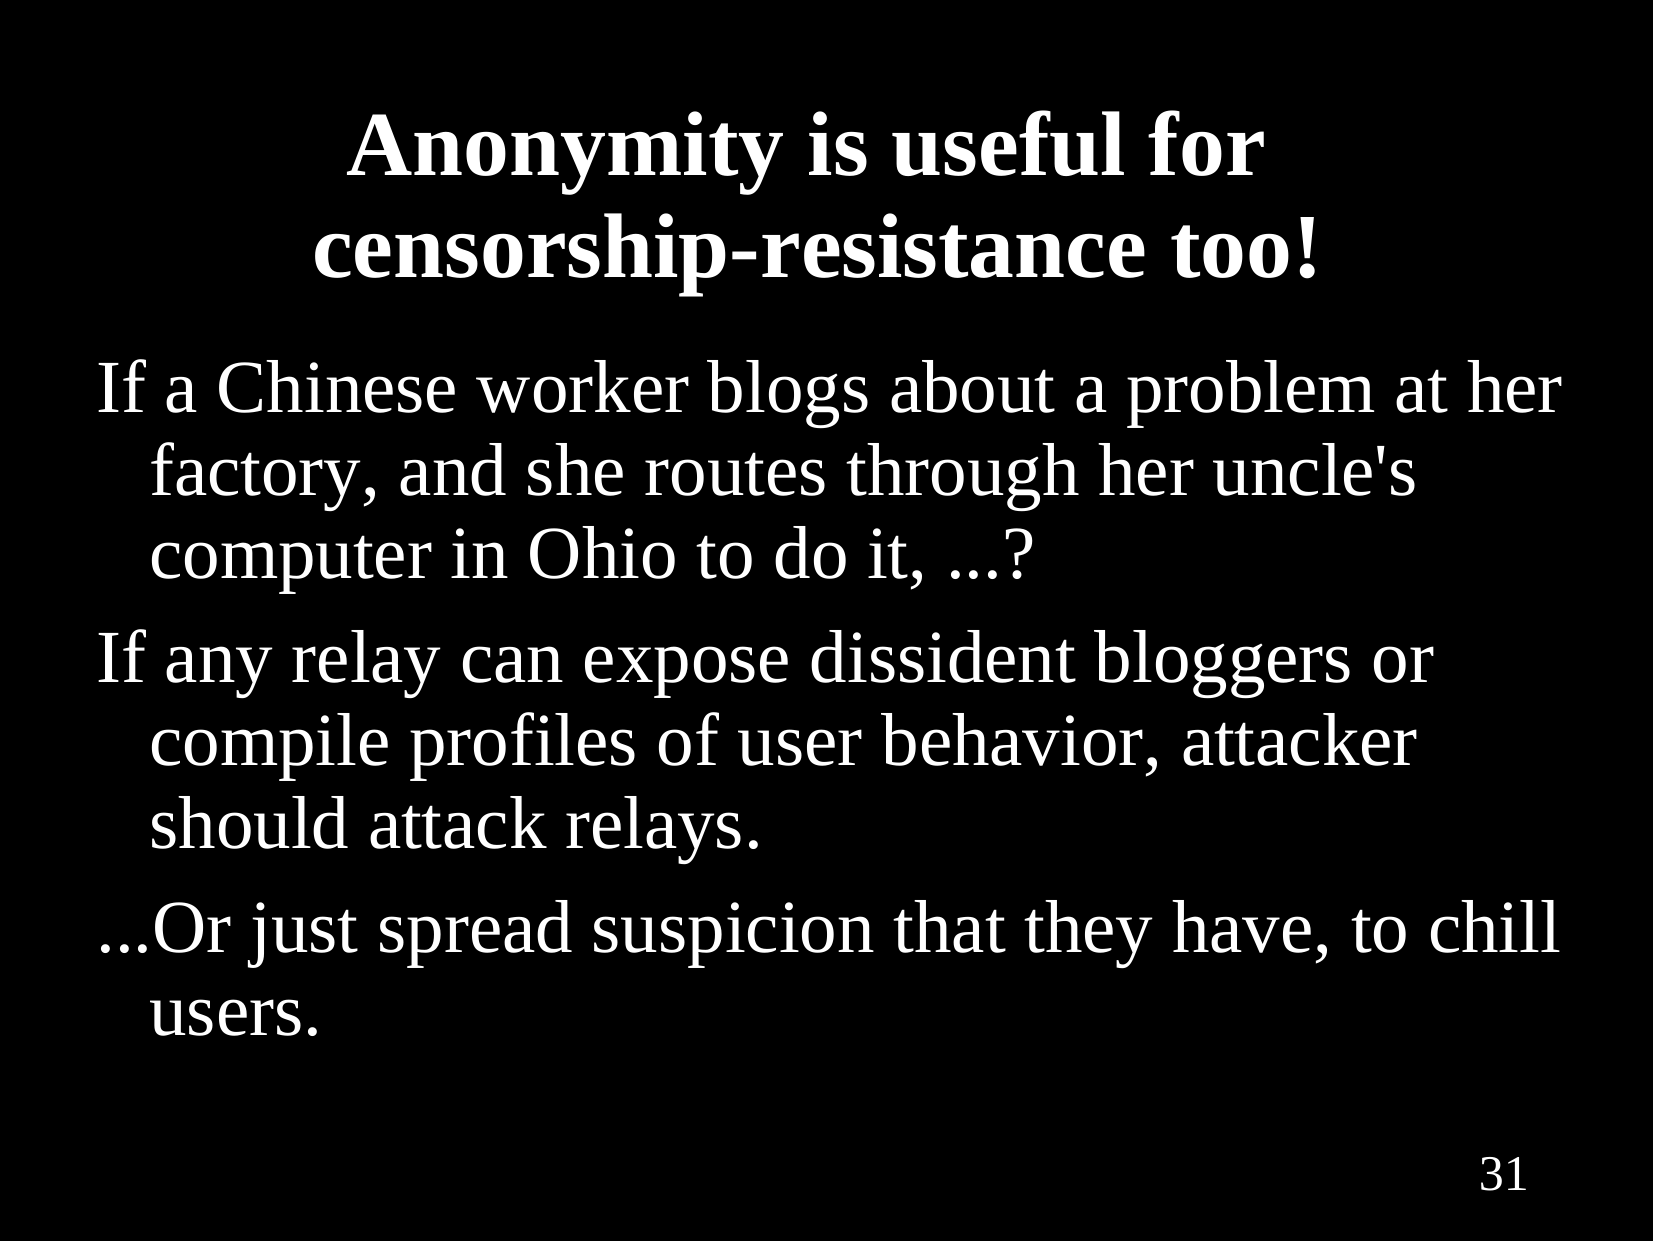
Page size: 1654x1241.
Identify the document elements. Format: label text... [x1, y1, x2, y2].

list If a Chinese worker blogs about a problem at her factory, and she routes through her uncle's computer in Ohio to do it, ...? If any relay can expose dissident bloggers or compile profiles of user behavior, attacker should attack relays. ...Or just spread suspicion that they have, to chill users. [78, 345, 1570, 1128]
title Anonymity is useful for censorship-resistance too! [112, 57, 1525, 334]
